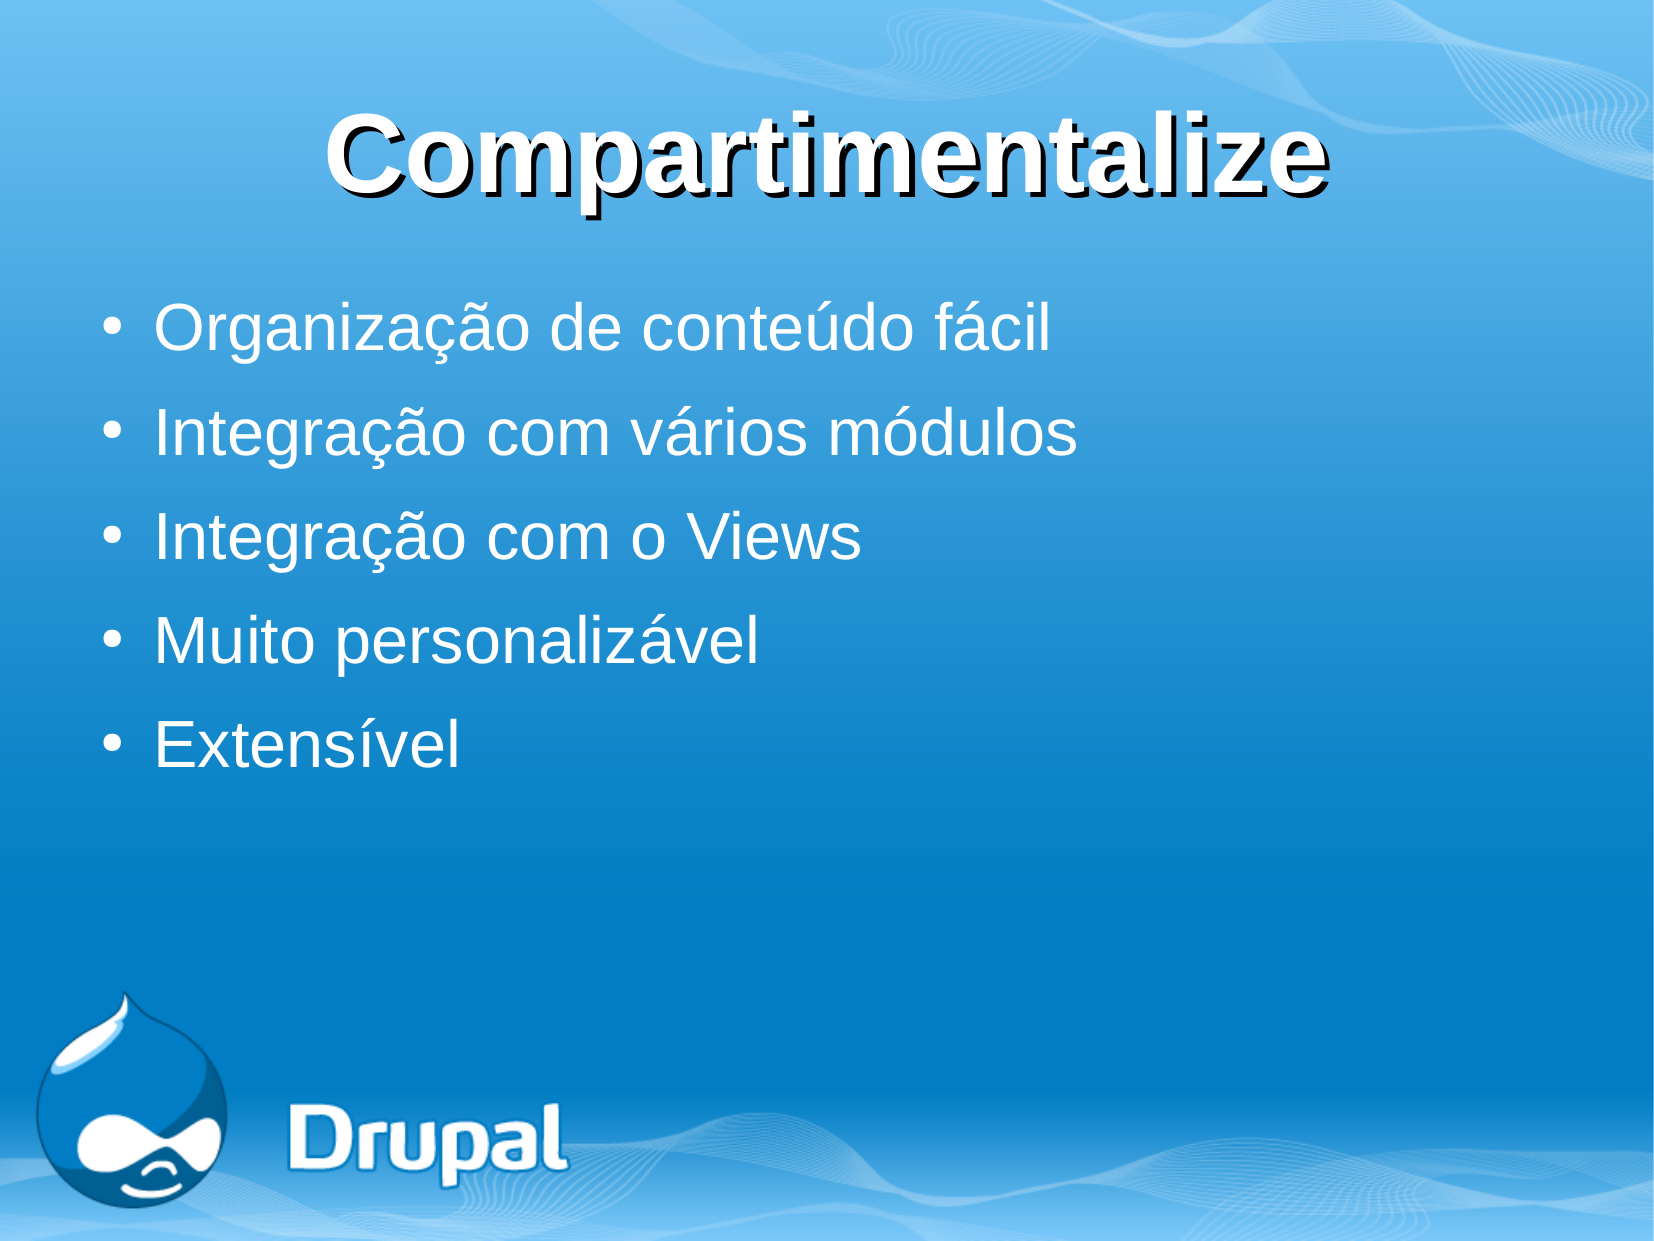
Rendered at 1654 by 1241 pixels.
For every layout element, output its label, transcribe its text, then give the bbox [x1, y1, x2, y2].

list Organização de conteúdo fácil Integração com vários módulos Integração com o Views Muito personalizável Extensível [82, 290, 1571, 1109]
picture [0, 0, 1654, 1241]
title Compartimentalize [82, 49, 1571, 257]
